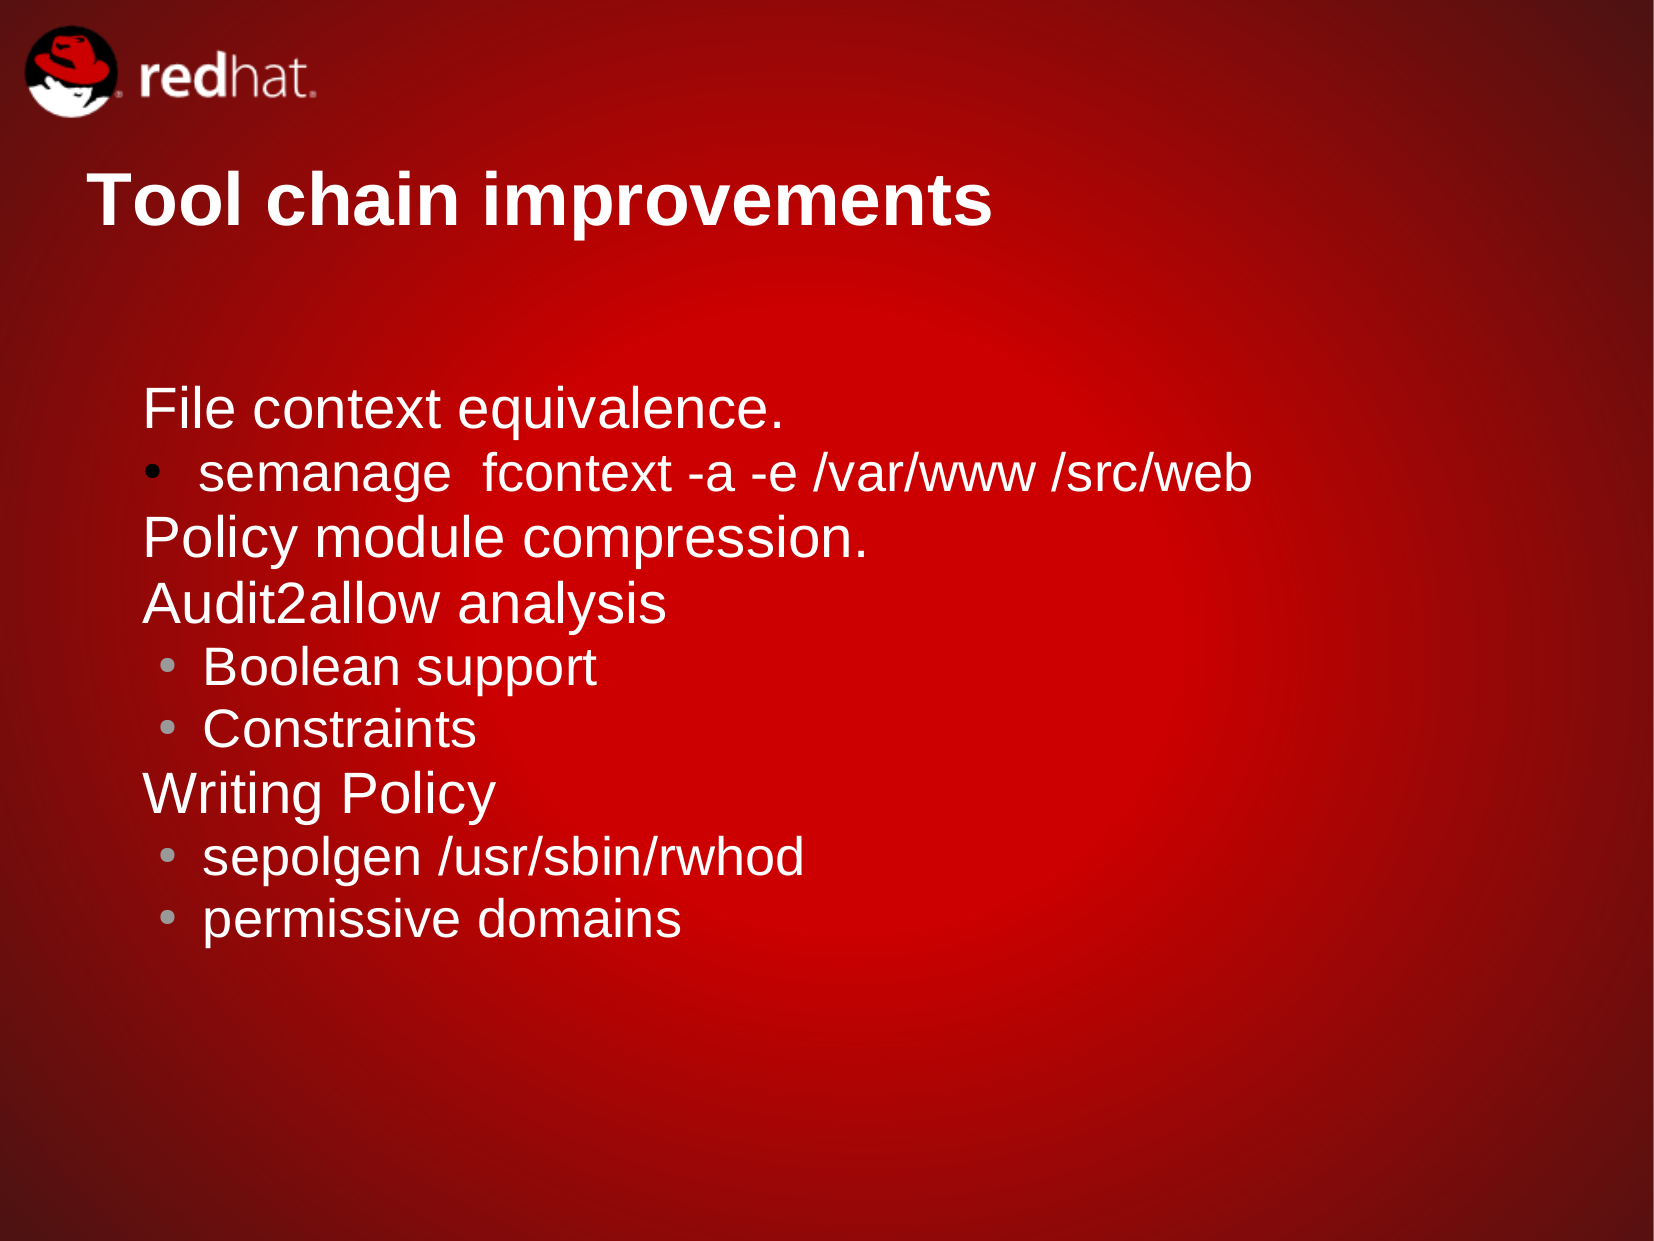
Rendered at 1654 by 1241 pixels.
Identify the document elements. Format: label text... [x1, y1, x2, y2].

picture [0, 0, 1654, 1241]
list File context equivalence. semanage fcontext -a -e /var/www /src/web Policy module compression. Audit2allow analysis Boolean support Constraints Writing Policy sepolgen /usr/sbin/rwhod permissive domains [86, 375, 1576, 1024]
title Tool chain improvements [86, 112, 1576, 286]
